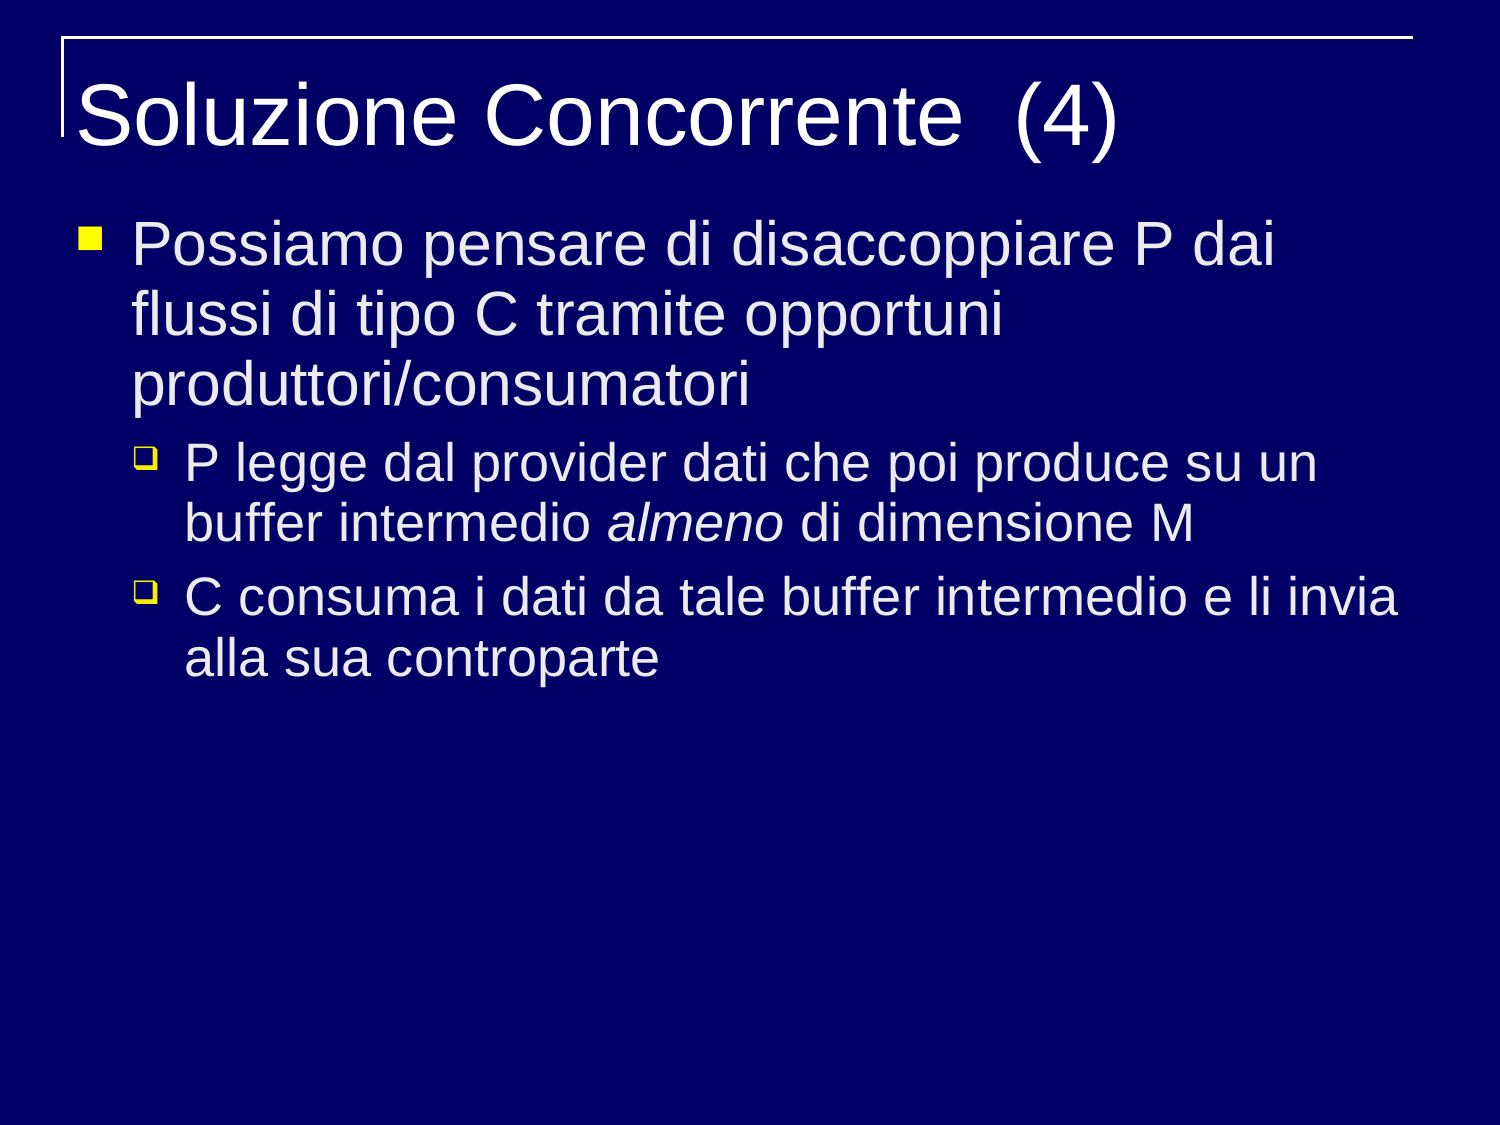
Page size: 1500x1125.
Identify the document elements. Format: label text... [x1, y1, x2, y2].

title Soluzione Concorrente (4) [75, 52, 1426, 178]
list Possiamo pensare di disaccoppiare P dai flussi di tipo C tramite opportuni produttori/consumatori P legge dal provider dati che poi produce su un buffer intermedio almeno di dimensione M C consuma i dati da tale buffer intermedio e li invia alla sua controparte [75, 209, 1426, 938]
